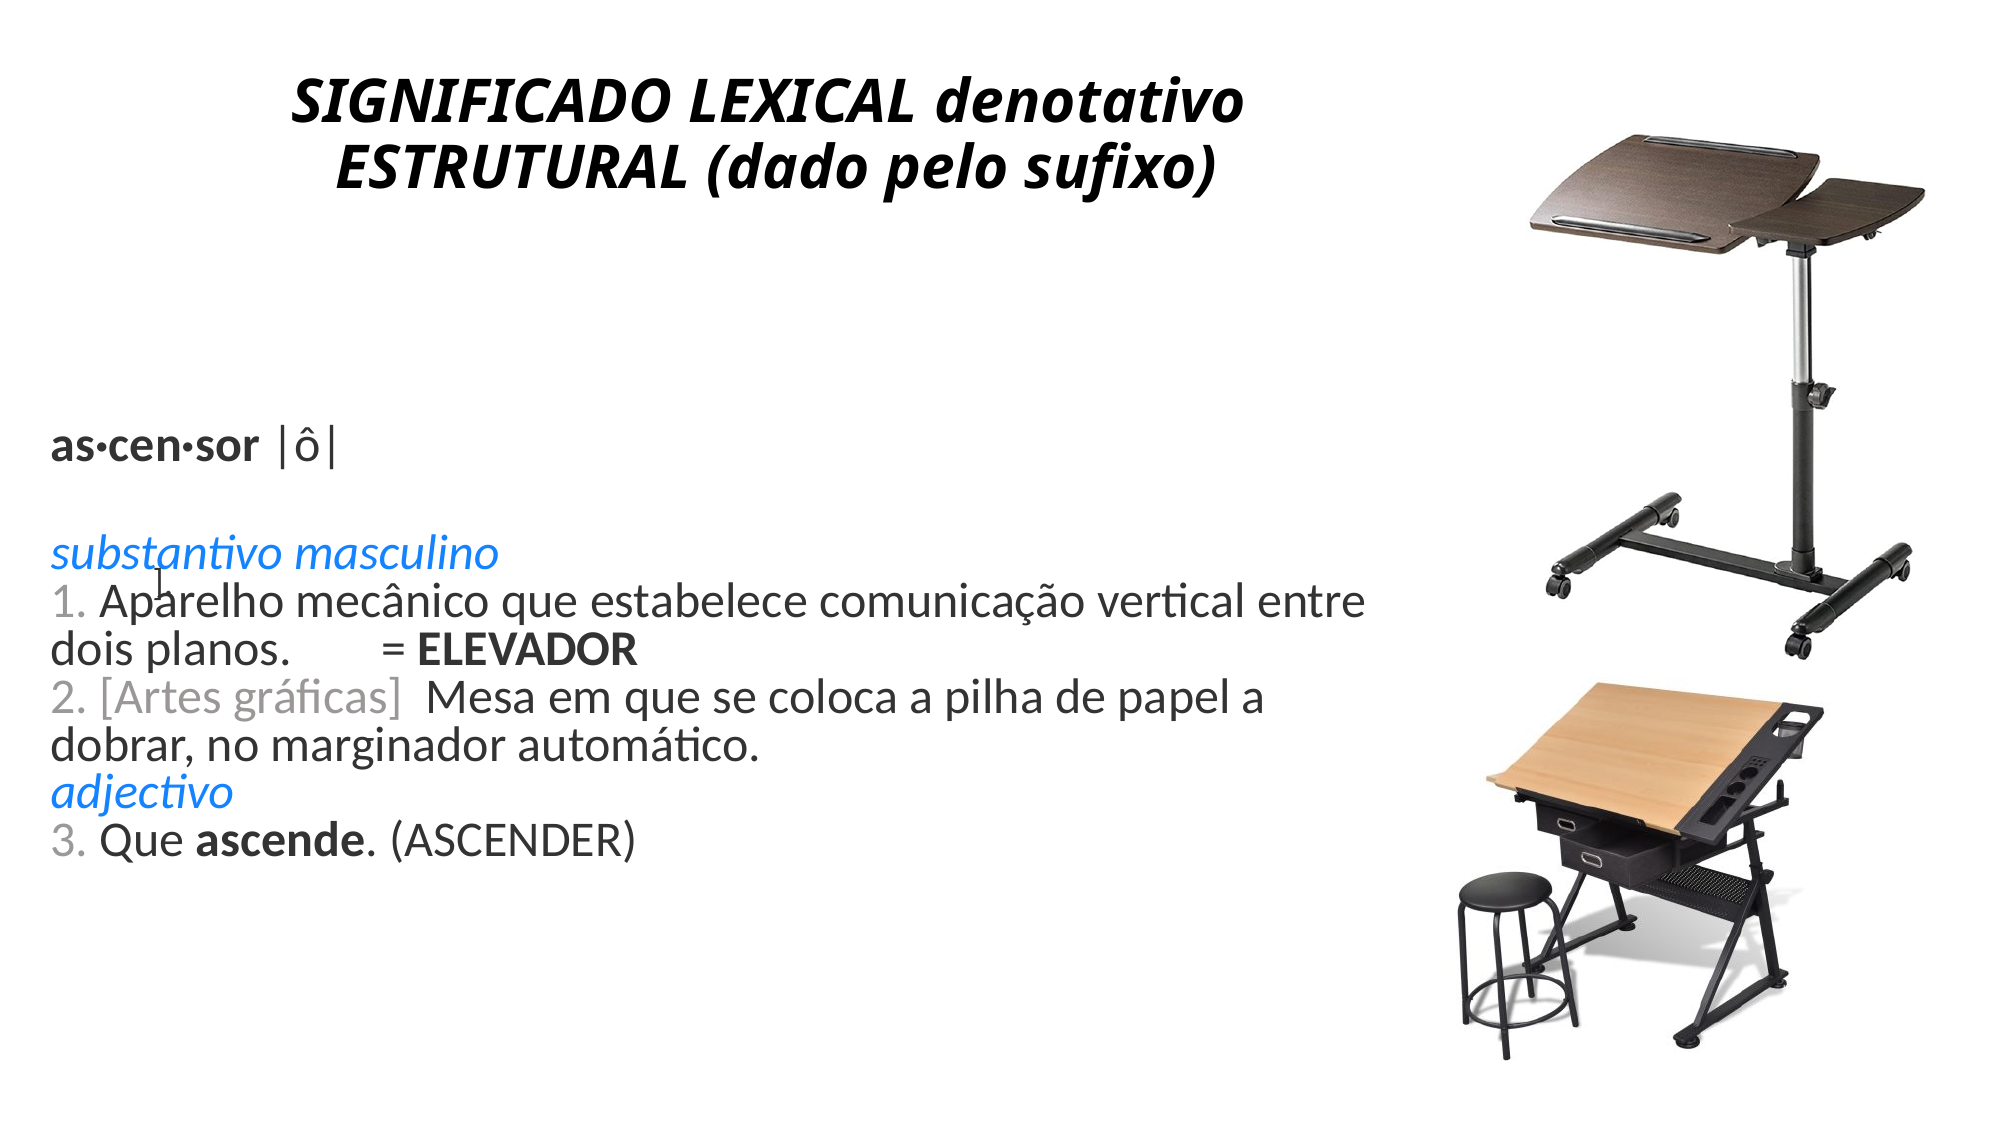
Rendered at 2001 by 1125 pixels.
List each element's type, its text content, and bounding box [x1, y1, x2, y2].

title SIGNIFICADO LEXICAL denotativo ESTRUTURAL (dado pelo sufixo) [137, 59, 1417, 278]
picture [1525, 132, 1928, 662]
picture [1416, 677, 1863, 1066]
text_box ]. [137, 551, 189, 611]
list as·cen·sor |ô| substantivo masculino 1. Aparelho mecânico que estabelece comunicação vertical entre dois planos. = ELEVADOR 2. [Artes gráficas] Mesa em que se coloca a pilha de papel a dobrar, no marginador automático. adjectivo 3. Que ascende. (ASCENDER) [35, 415, 1397, 1066]
